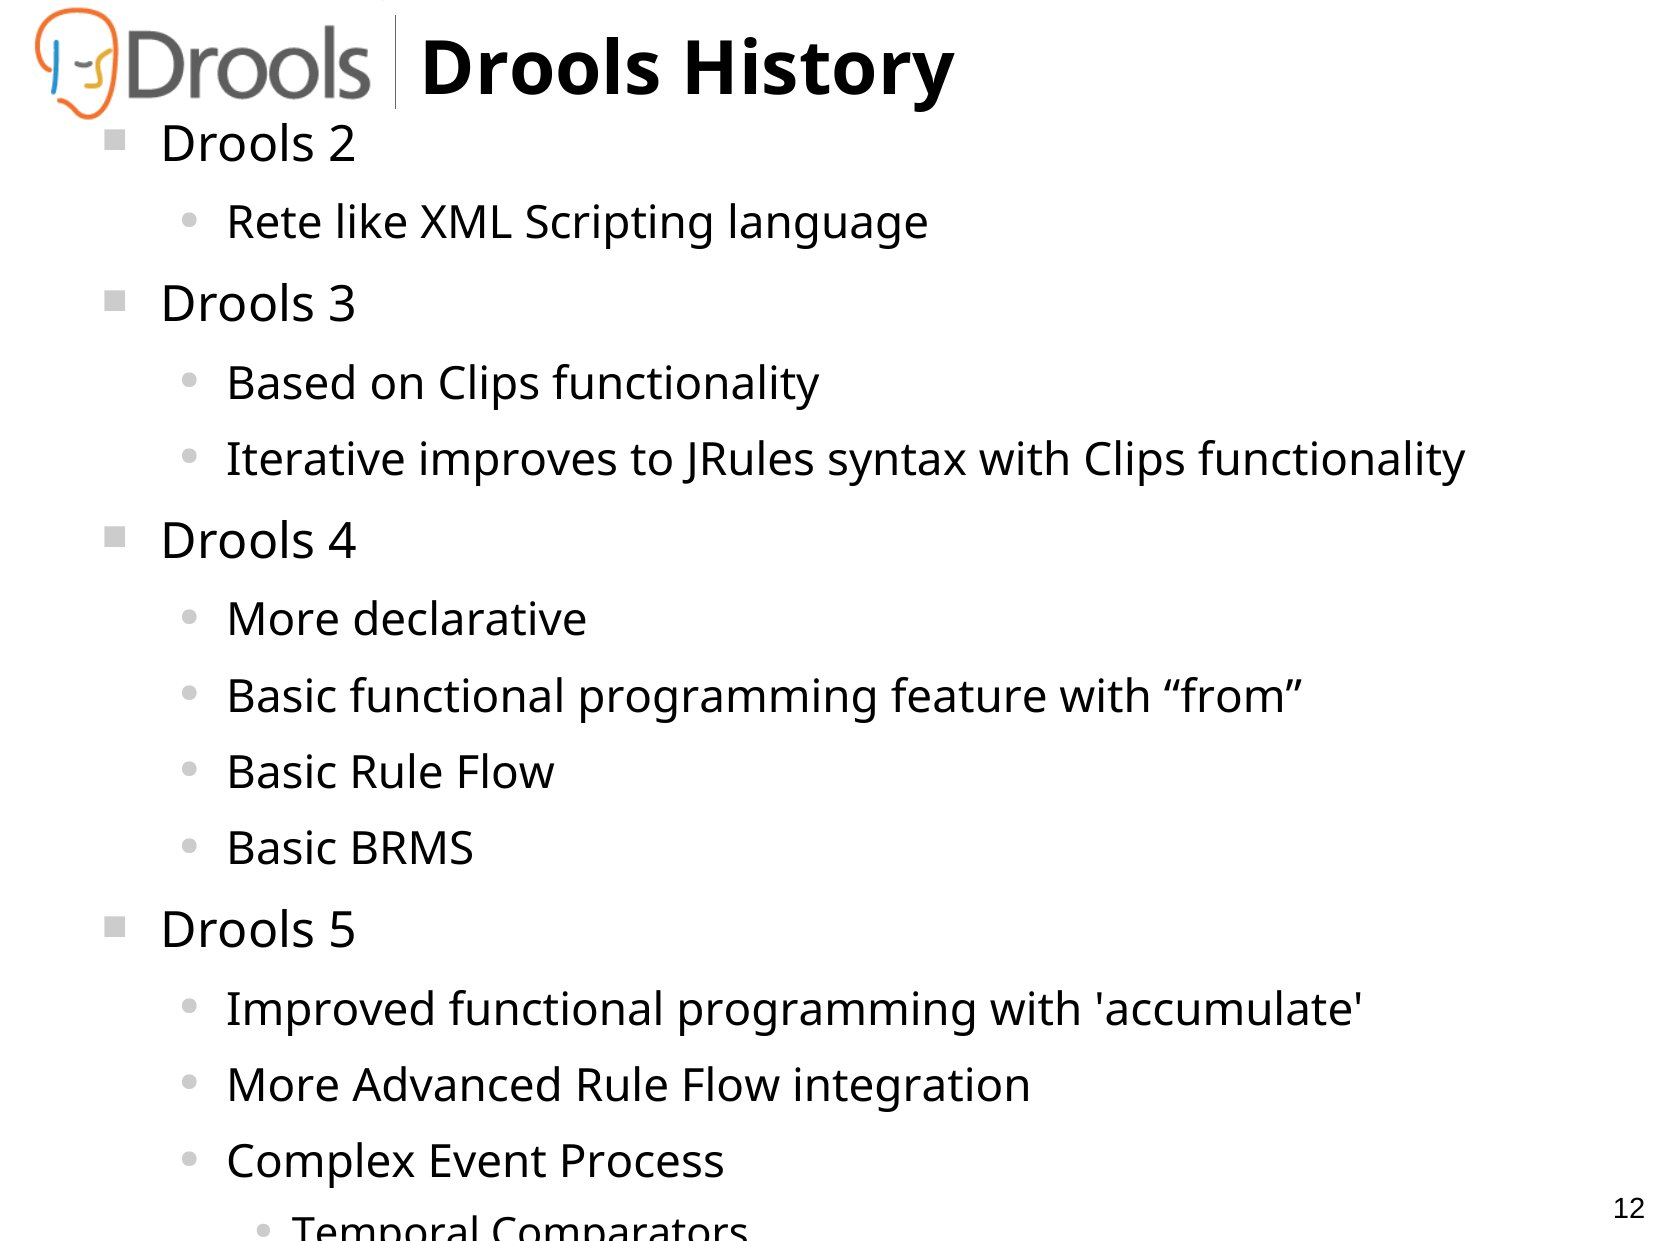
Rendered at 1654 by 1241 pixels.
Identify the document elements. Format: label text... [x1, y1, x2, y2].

picture [29, 0, 384, 126]
list Drools 2 Rete like XML Scripting language Drools 3 Based on Clips functionality Iterative improves to JRules syntax with Clips functionality Drools 4 More declarative Basic functional programming feature with “from” Basic Rule Flow Basic BRMS Drools 5 Improved functional programming with 'accumulate' More Advanced Rule Flow integration Complex Event Process Temporal Comparators Sliding Time Windows Production ready BRMS [104, 107, 1517, 1209]
title Drools History [419, 12, 1630, 118]
